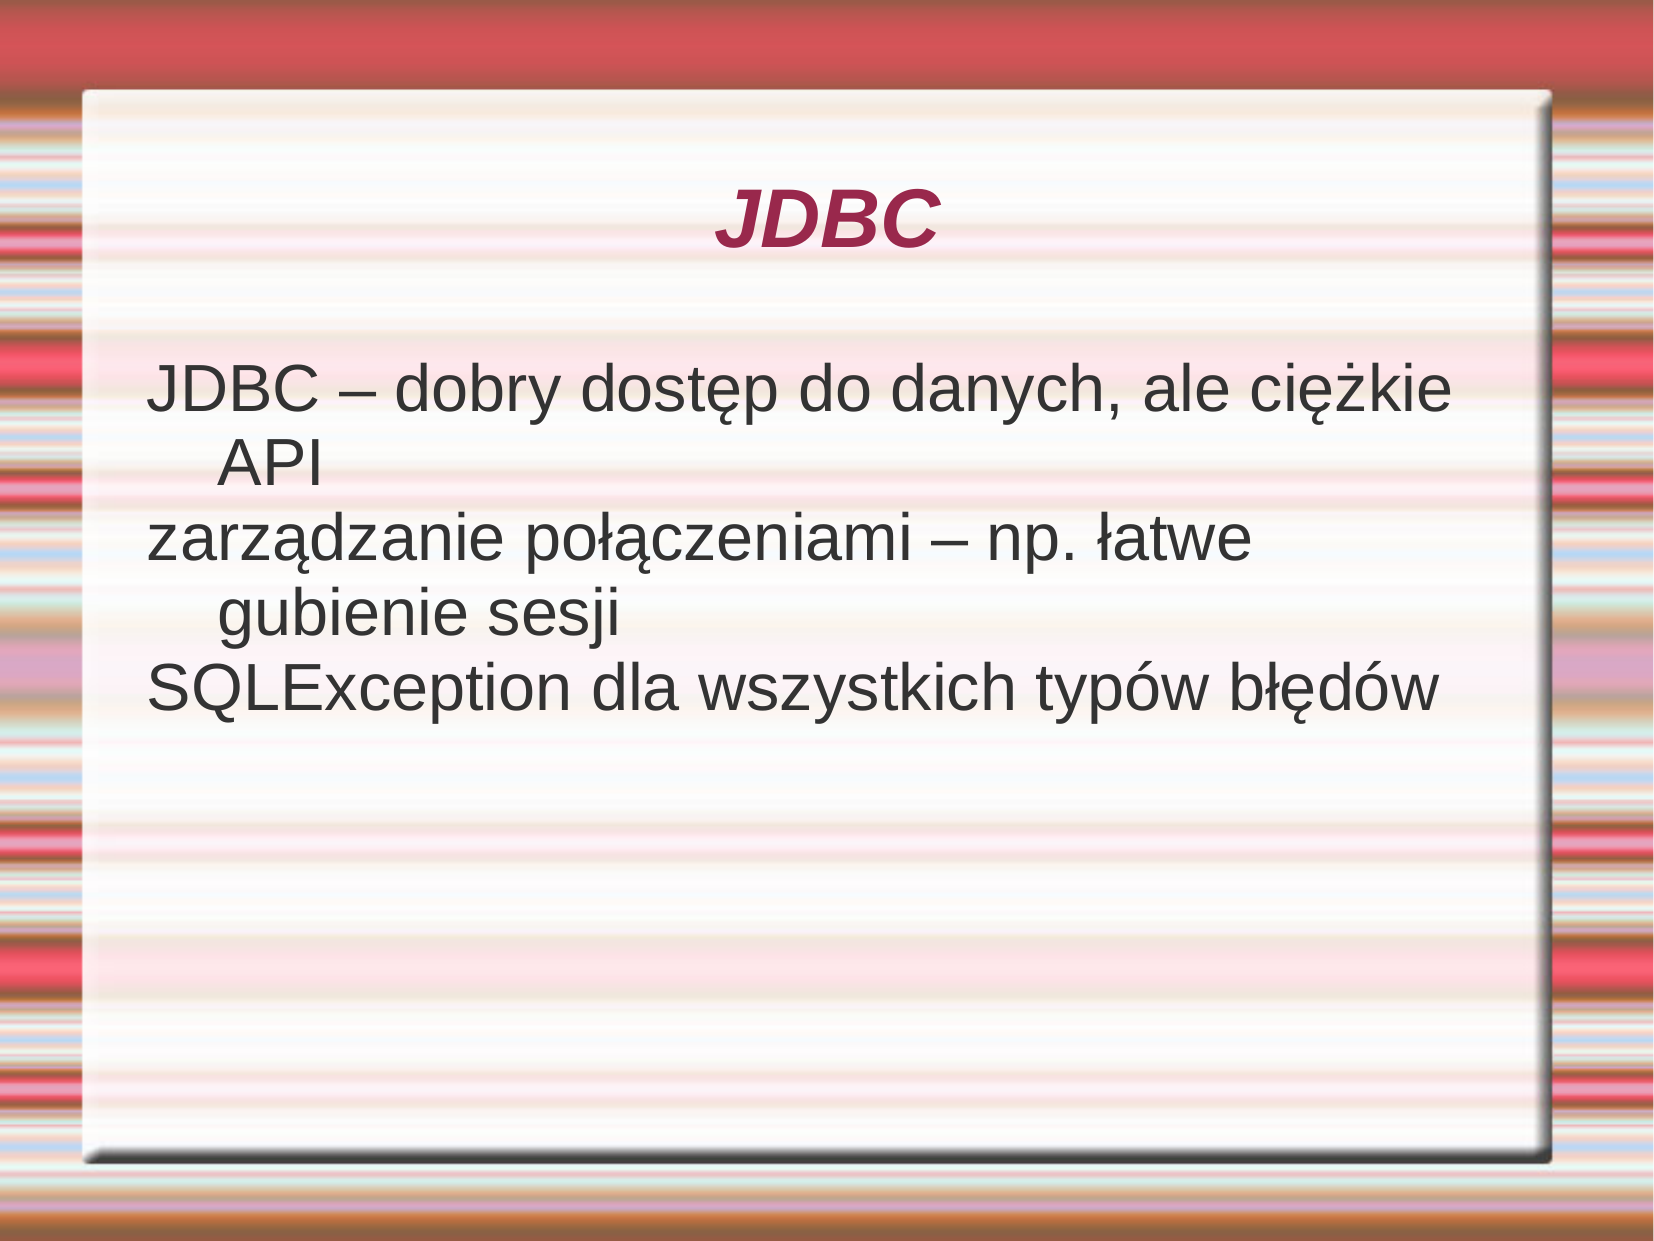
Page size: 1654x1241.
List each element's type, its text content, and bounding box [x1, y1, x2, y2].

title JDBC [121, 114, 1534, 322]
list JDBC – dobry dostęp do danych, ale ciężkie API zarządzanie połączeniami – np. łatwe gubienie sesji SQLException dla wszystkich typów błędów [134, 350, 1516, 1133]
picture [0, 0, 1654, 1241]
